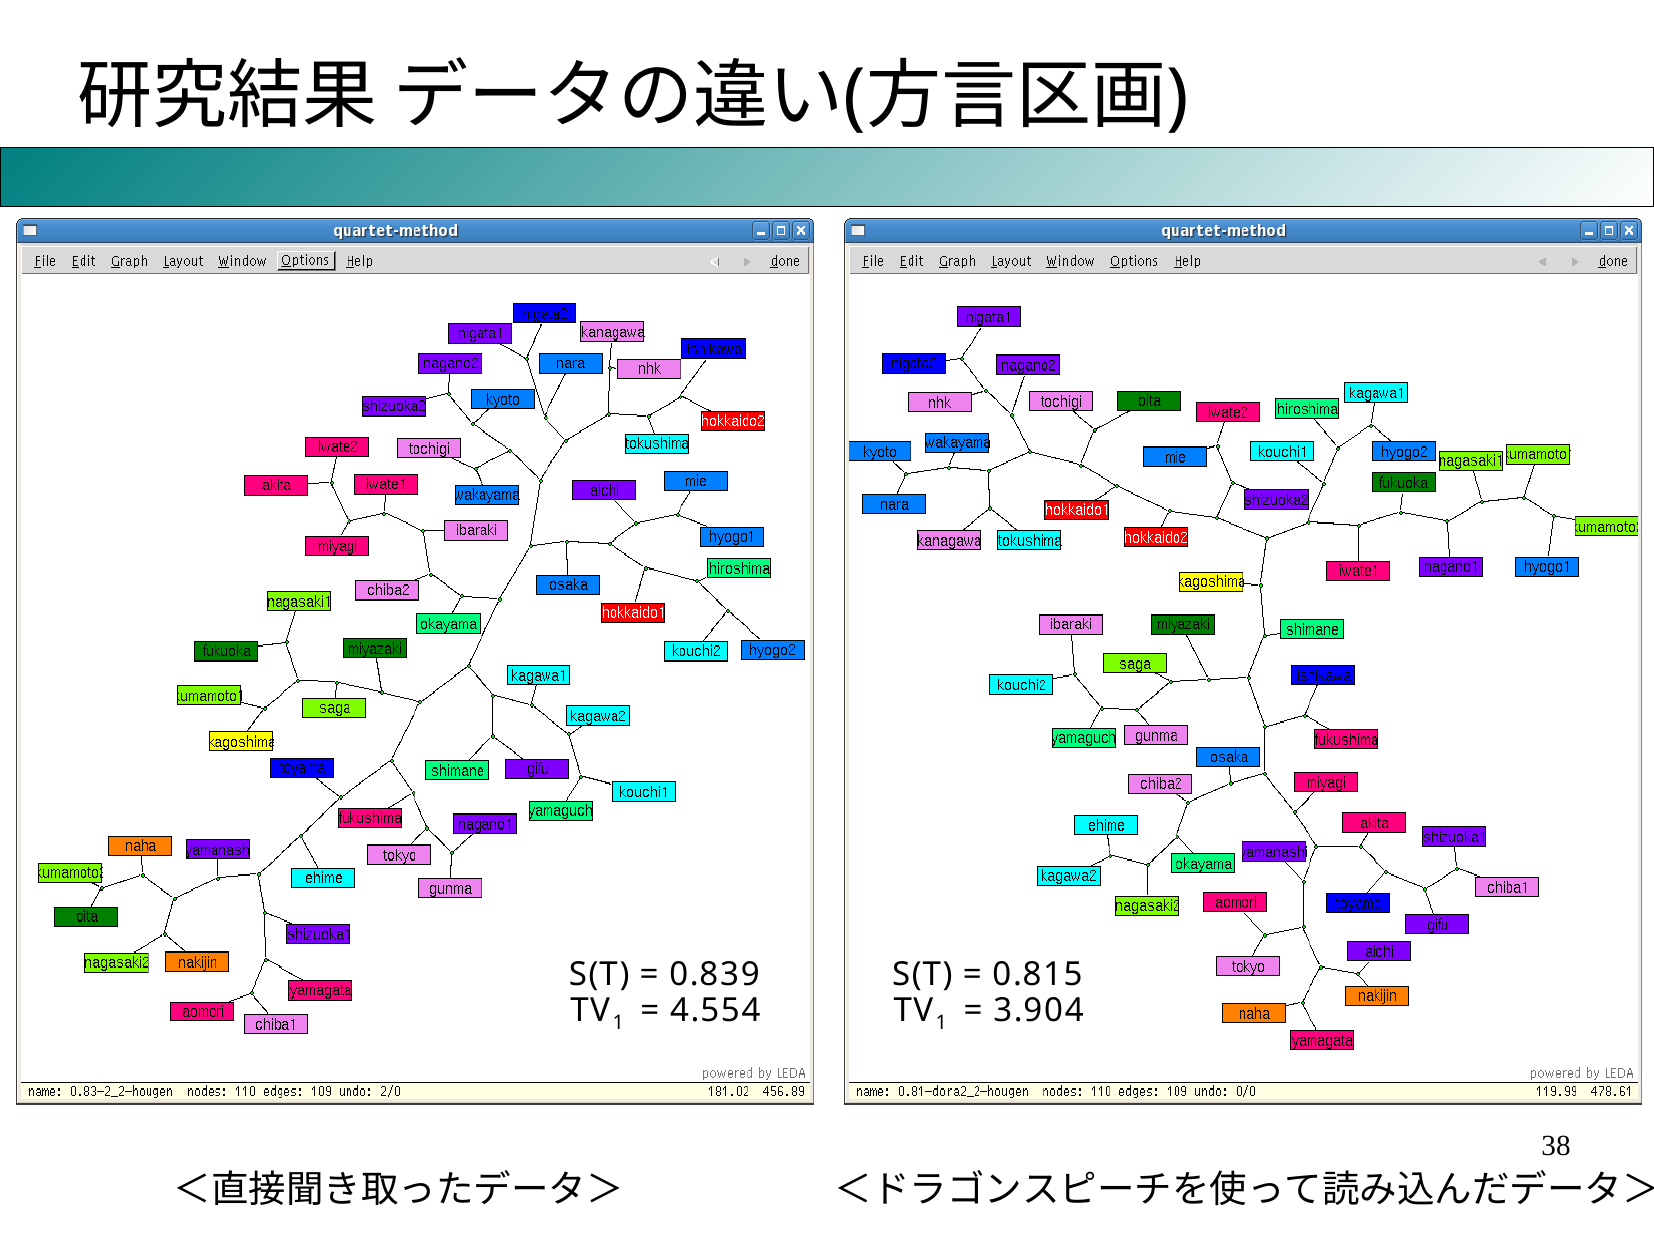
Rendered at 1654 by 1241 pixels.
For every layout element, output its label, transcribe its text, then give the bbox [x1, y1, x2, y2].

picture [16, 218, 814, 1105]
picture [844, 218, 1642, 1105]
text_box ＜直接聞き取ったデータ＞ [173, 1151, 625, 1211]
title 研究結果 データの違い(方言区画) [77, 29, 1654, 149]
text_box ＜ドラゴンスピーチを使って読み込んだデータ＞ [856, 1151, 1639, 1211]
chart [562, 955, 768, 1034]
chart [885, 955, 1091, 1034]
